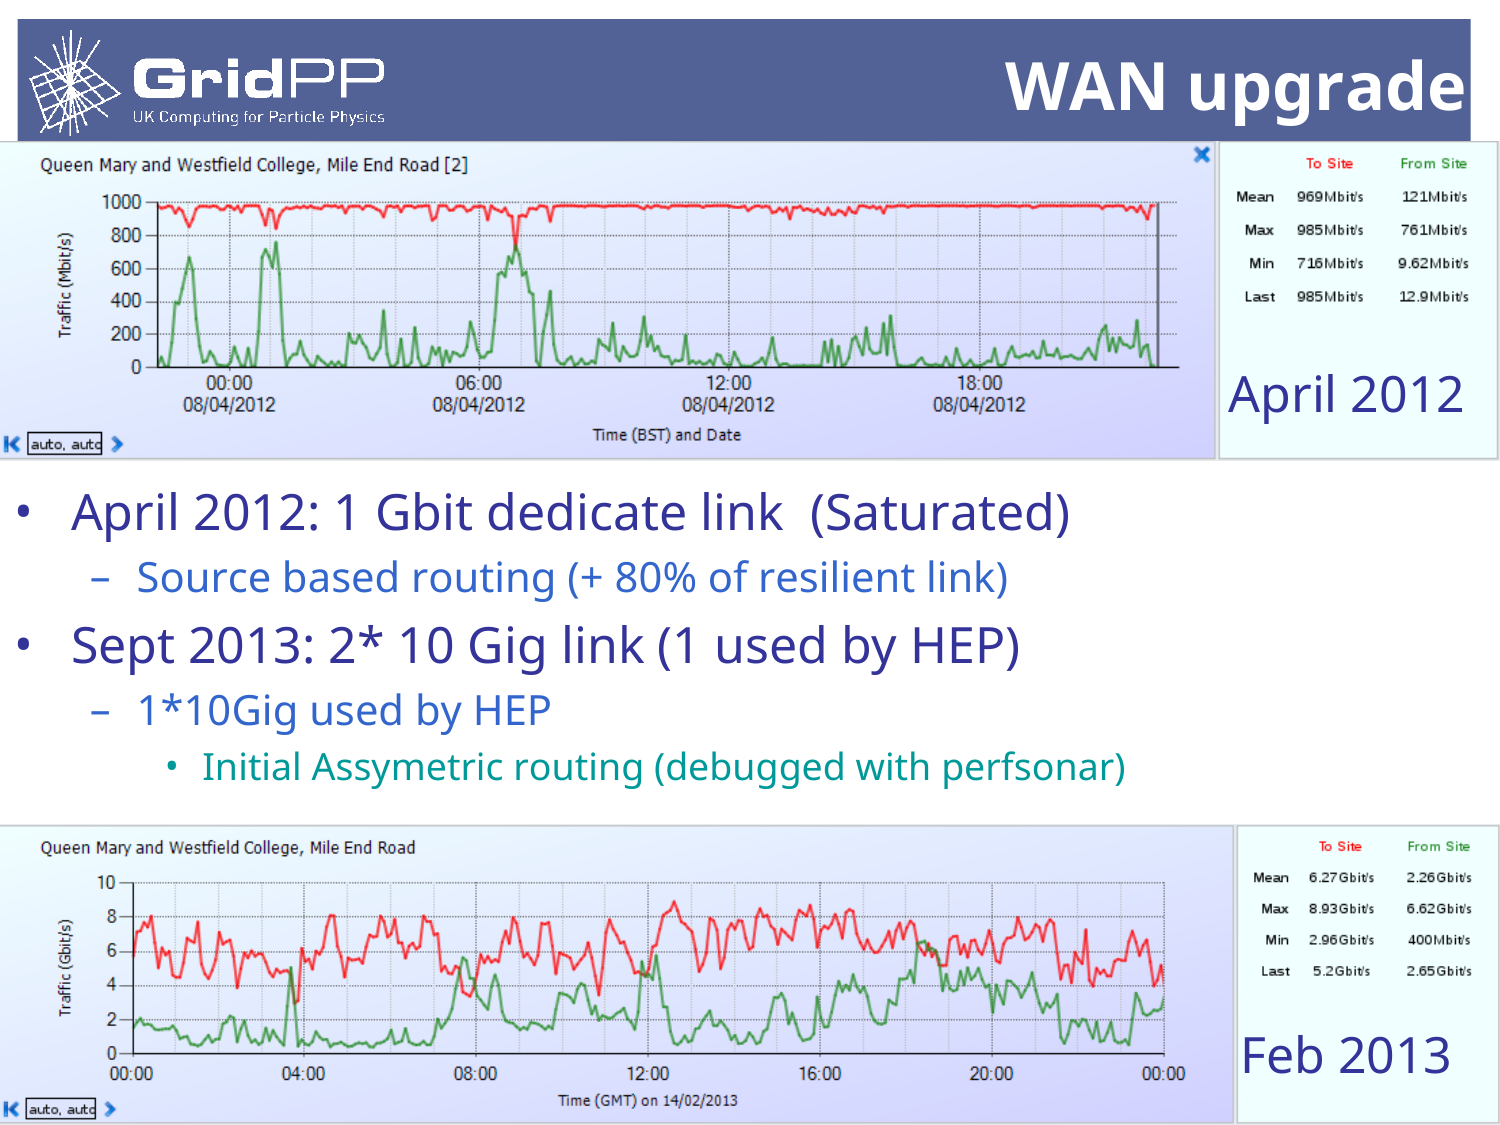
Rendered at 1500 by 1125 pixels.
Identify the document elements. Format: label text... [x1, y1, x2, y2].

picture [0, 141, 1500, 461]
list Feb 2013 [1169, 1015, 1500, 1111]
picture [29, 30, 384, 136]
list April 2012: 1 Gbit dedicate link (Saturated) Source based routing (+ 80% of resilient link) Sept 2013: 2* 10 Gig link (1 used by HEP) 1*10Gig used by HEP Initial Assymetric routing (debugged with perfsonar) [0, 472, 1462, 824]
list April 2012 [1157, 354, 1500, 449]
title WAN upgrade [513, 0, 1483, 141]
picture [0, 824, 1500, 1125]
